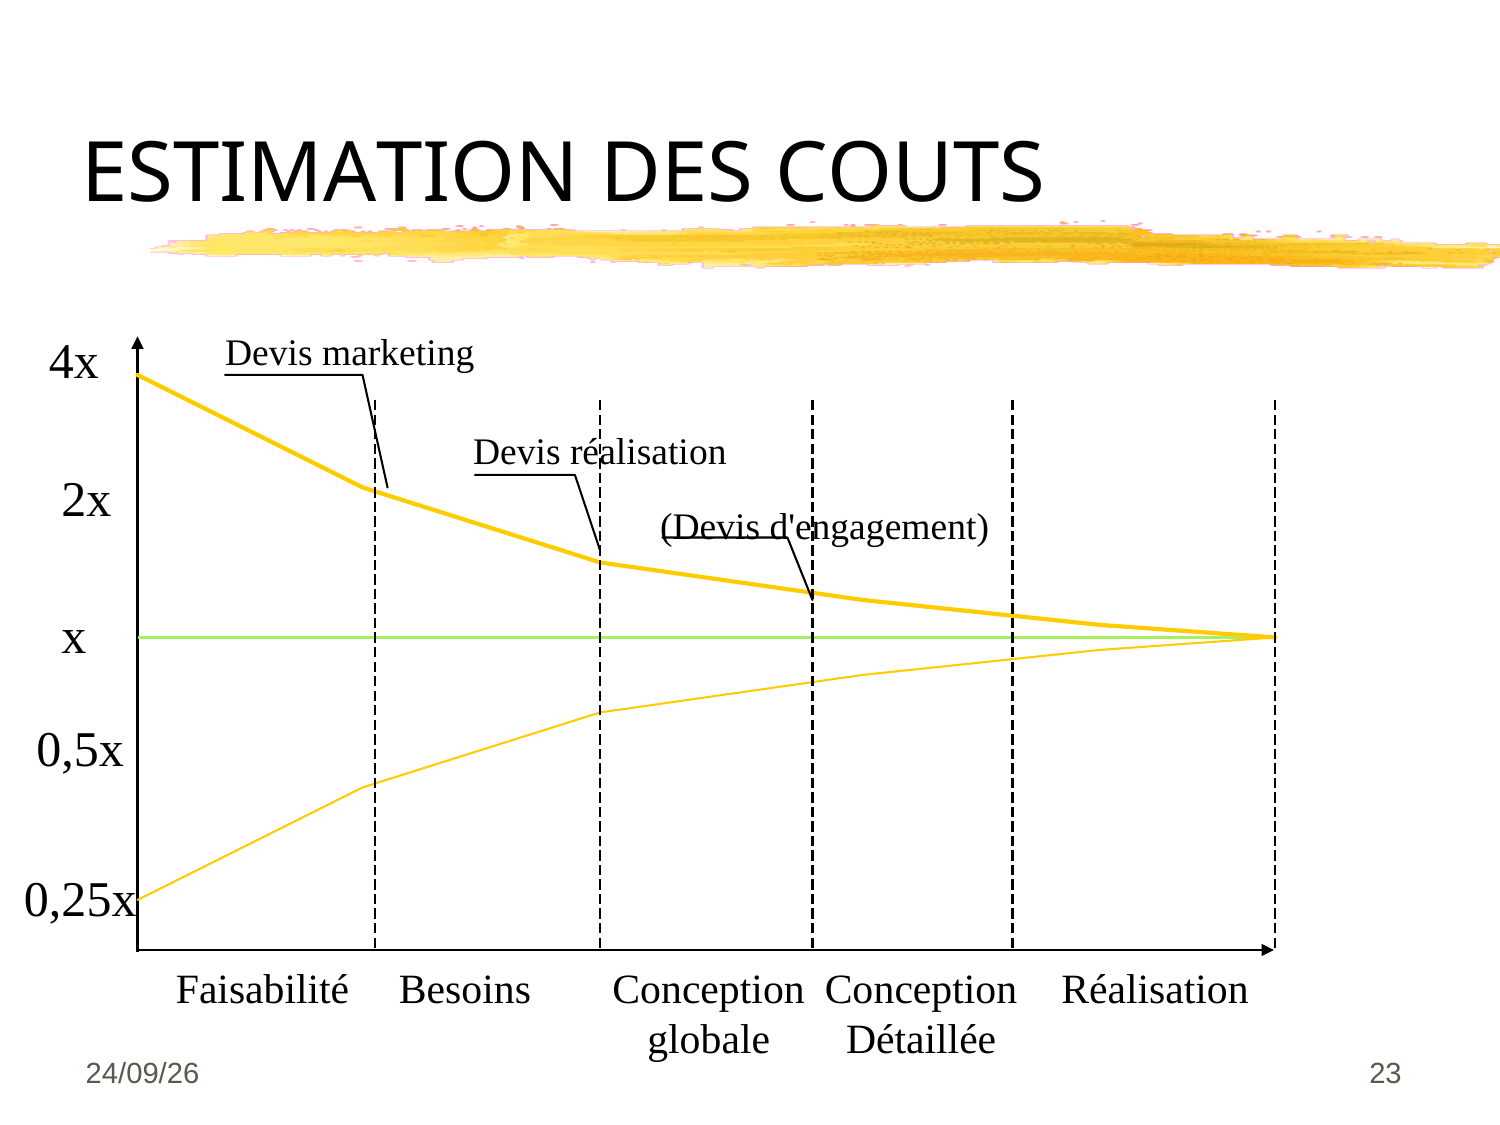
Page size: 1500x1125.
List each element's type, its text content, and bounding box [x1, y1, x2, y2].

text_box Réalisation [1046, 954, 1264, 1019]
text_box Conception Détaillée [809, 954, 1033, 1069]
title ESTIMATION DES COUTS [66, 37, 1342, 225]
text_box 20/01/15 [70, 1021, 384, 1097]
text_box Faisabilité [160, 954, 365, 1019]
picture [150, 215, 1500, 279]
text_box Devis marketing [210, 320, 490, 380]
text_box 2x [46, 459, 127, 534]
text_box x [46, 596, 102, 672]
text_box <numéro> [1104, 1021, 1417, 1097]
text_box Devis réalisation [458, 420, 742, 480]
text_box Conception globale [597, 954, 809, 1069]
text_box (Devis d'engagement) [645, 495, 1005, 555]
text_box Besoins [384, 954, 547, 1019]
text_box 0,5x [21, 709, 139, 784]
text_box 0,25x [9, 859, 152, 934]
text_box 4x [34, 321, 114, 397]
